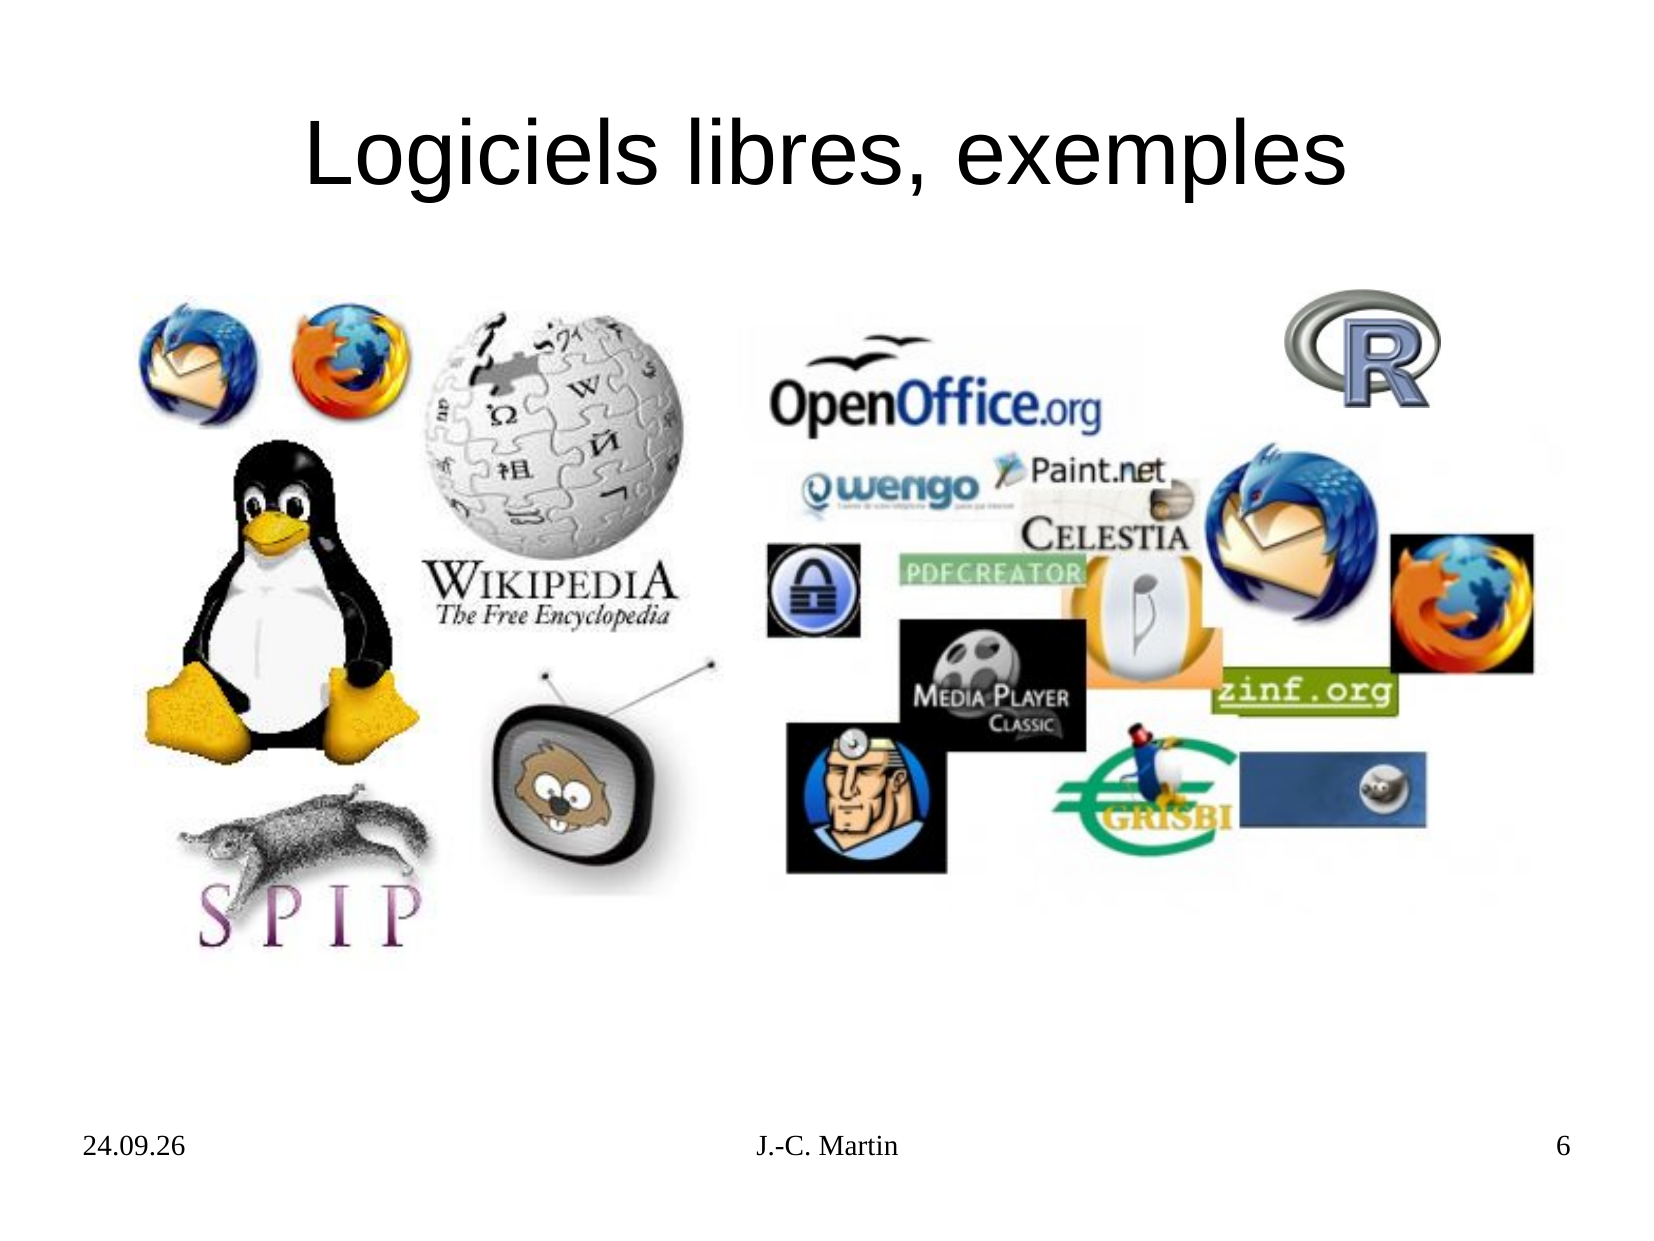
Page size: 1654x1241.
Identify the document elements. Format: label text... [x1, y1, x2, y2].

picture [133, 289, 1565, 985]
title Logiciels libres, exemples [82, 49, 1571, 257]
